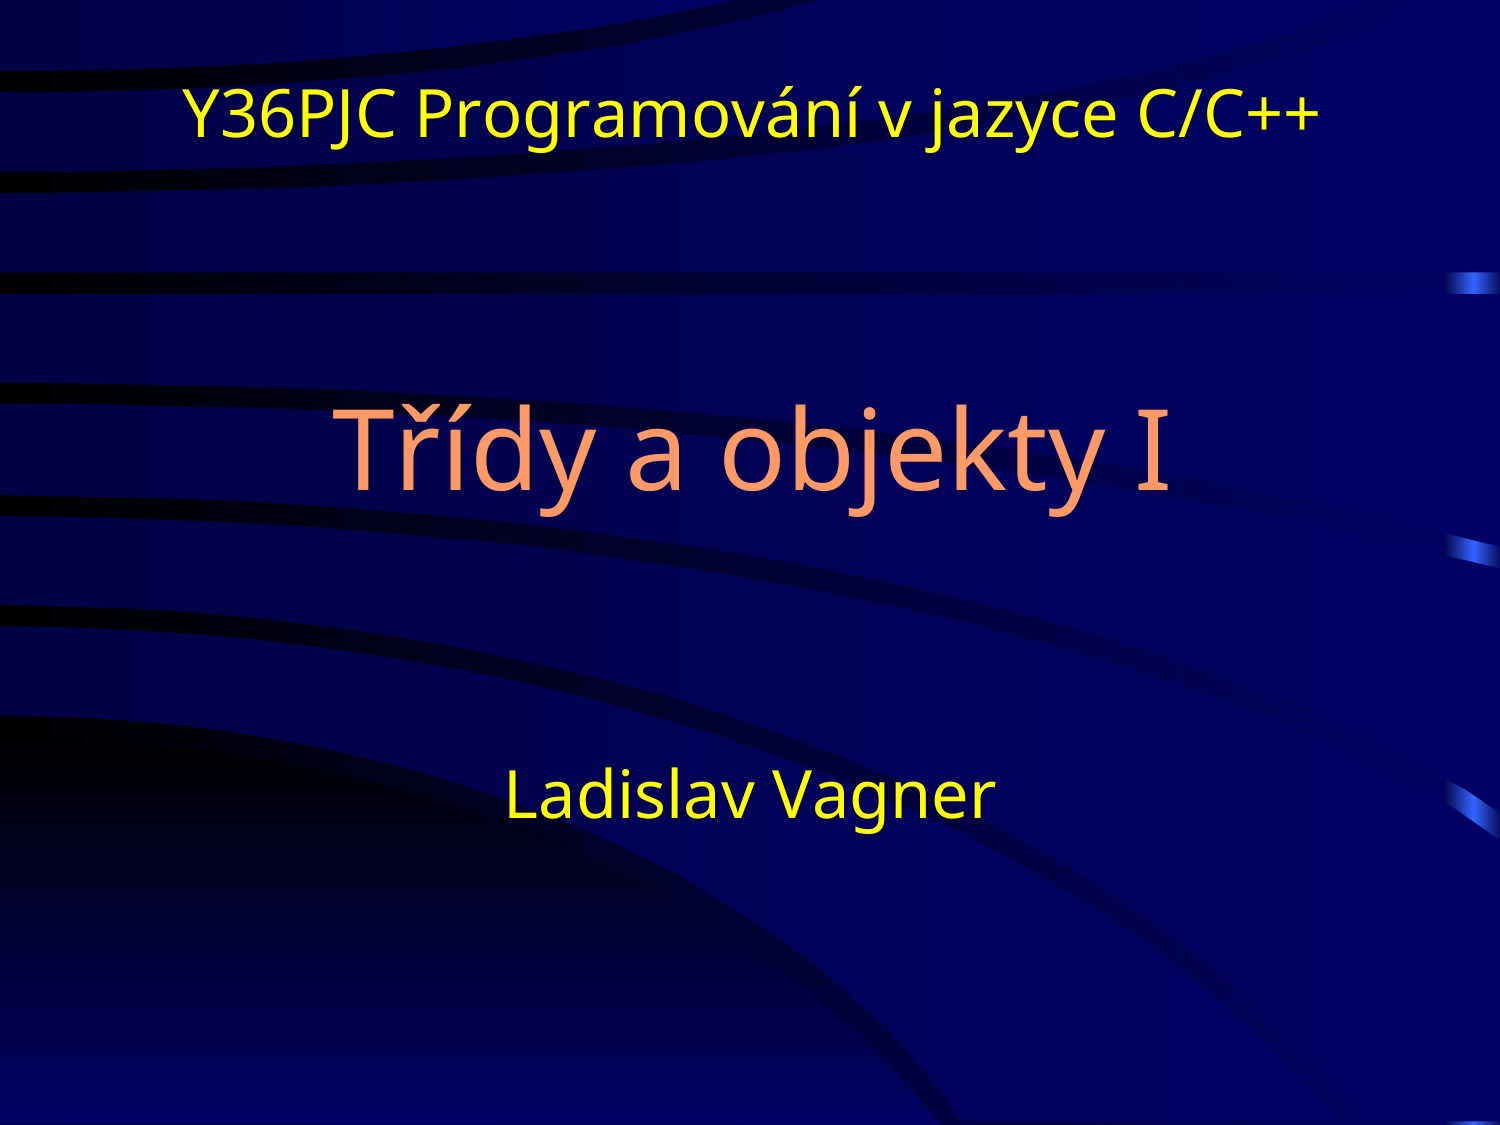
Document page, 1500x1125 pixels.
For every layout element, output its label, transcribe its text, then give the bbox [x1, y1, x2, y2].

text_box Třídy a objekty I [59, 362, 1447, 532]
text_box Ladislav Vagner [440, 739, 1061, 846]
text_box Y36PJC Programování v jazyce C/C++ [59, 59, 1447, 166]
